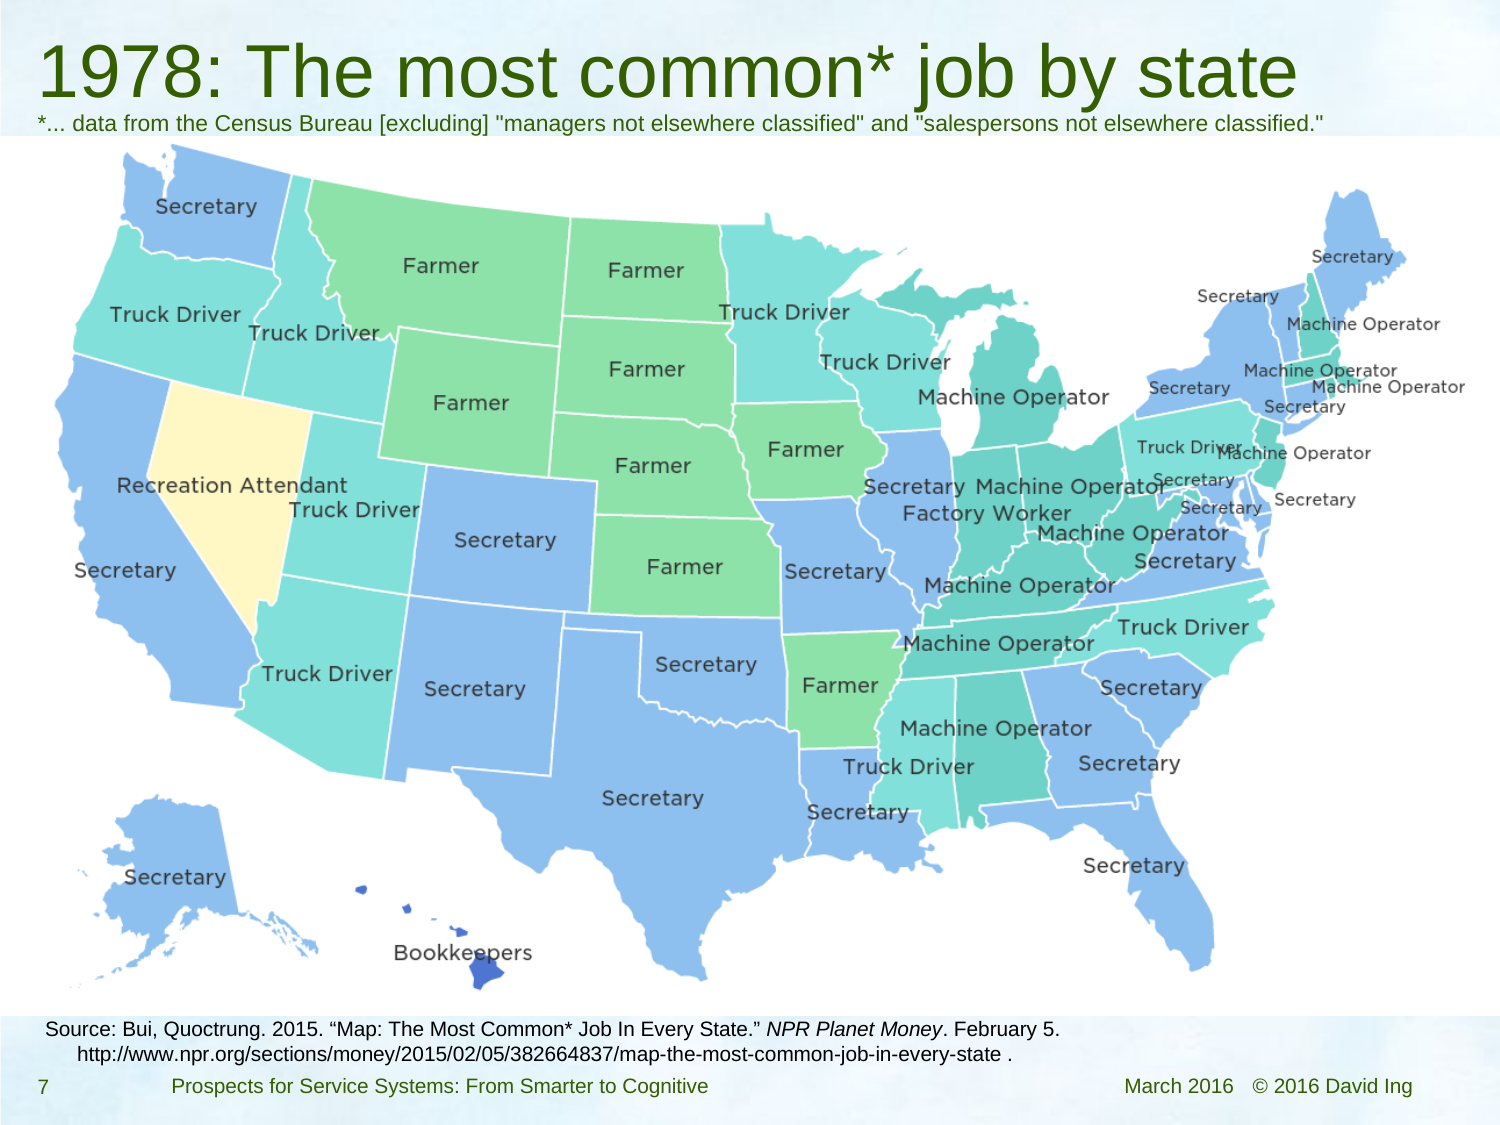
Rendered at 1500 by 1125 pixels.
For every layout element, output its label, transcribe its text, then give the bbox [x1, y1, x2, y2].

title 1978: The most common* job by state *... data from the Census Bureau [excluding] "managers not elsewhere classified" and "salespersons not elsewhere classified." [37, 37, 1463, 152]
picture [0, 0, 1500, 1125]
text_box Source: Bui, Quoctrung. 2015. “Map: The Most Common* Job In Every State.” NPR Planet Money. February 5. http://www.npr.org/sections/money/2015/02/05/382664837/map-the-most-common-job-in-every-state . - [30, 1007, 1463, 1075]
